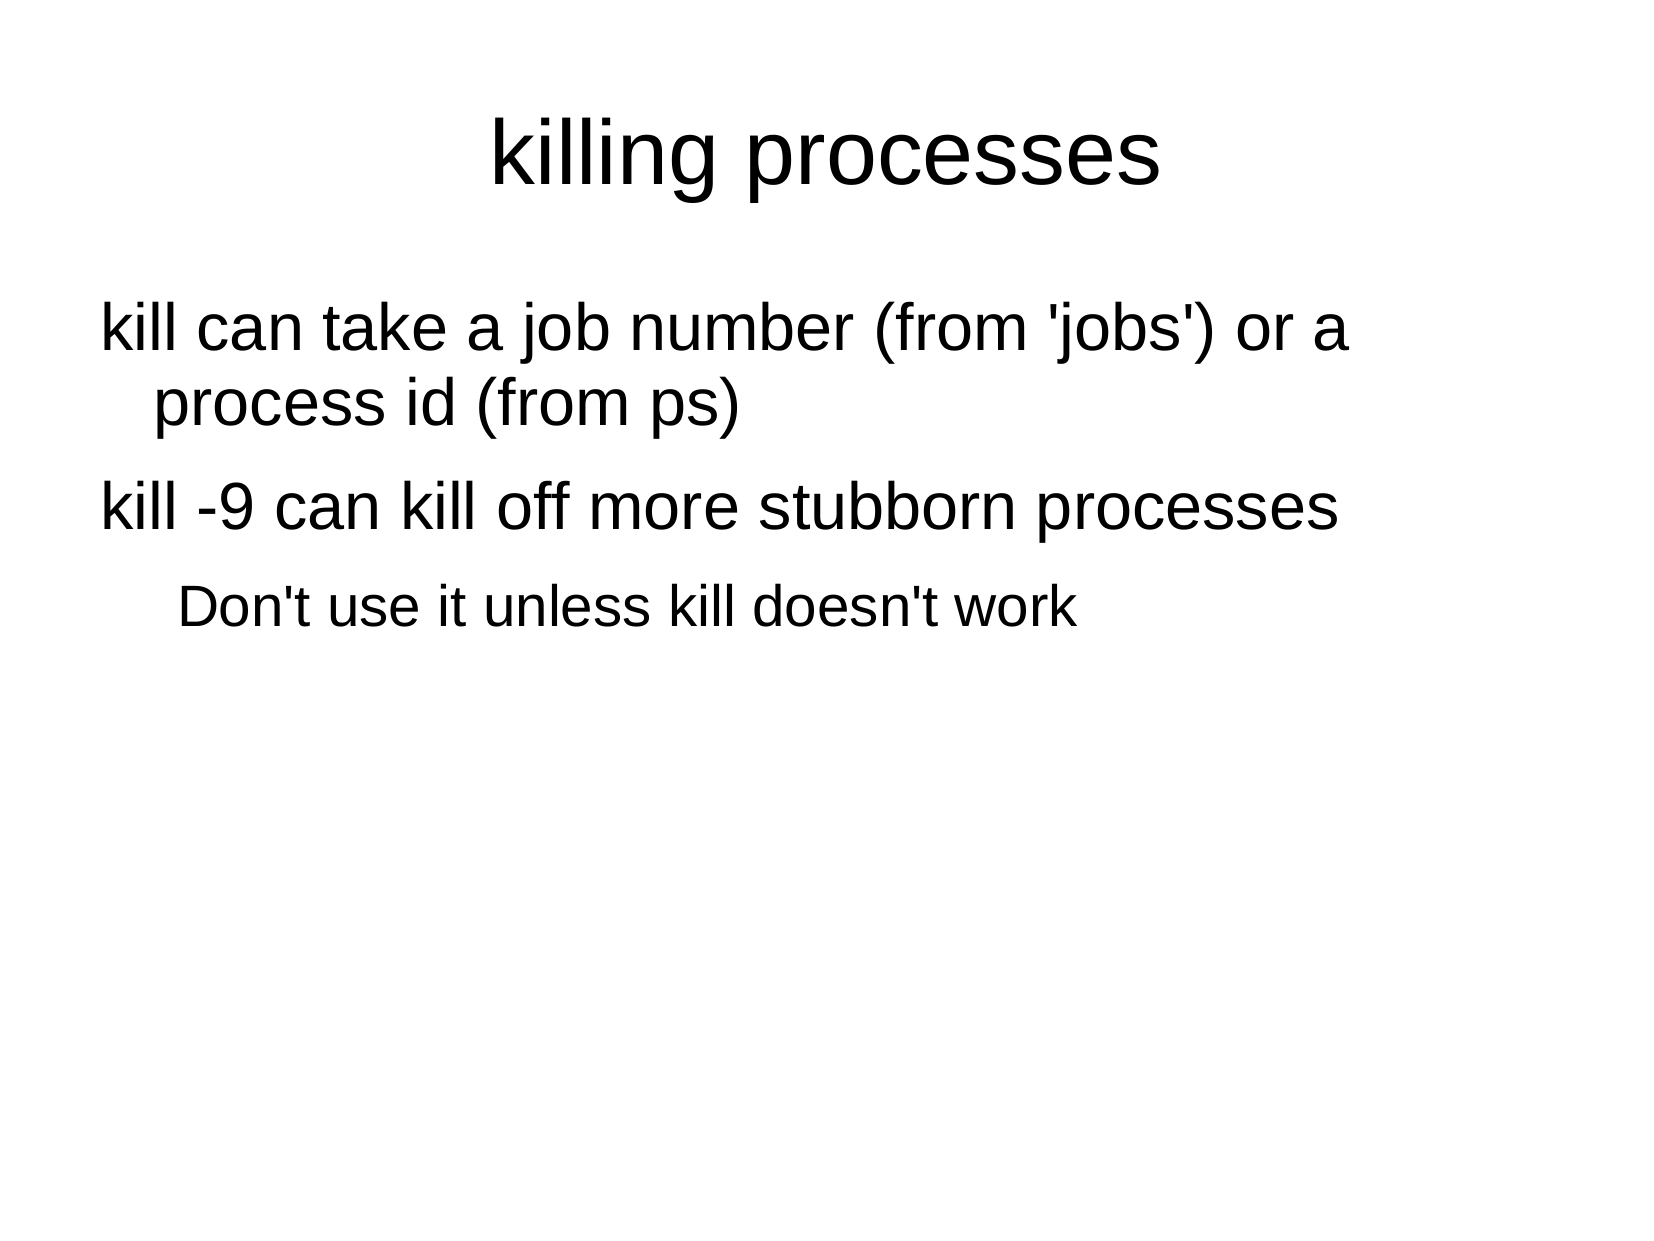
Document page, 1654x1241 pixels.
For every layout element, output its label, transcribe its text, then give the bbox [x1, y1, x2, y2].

list kill can take a job number (from 'jobs') or a process id (from ps) kill -9 can kill off more stubborn processes Don't use it unless kill doesn't work [82, 290, 1571, 1109]
title killing processes [82, 49, 1571, 257]
